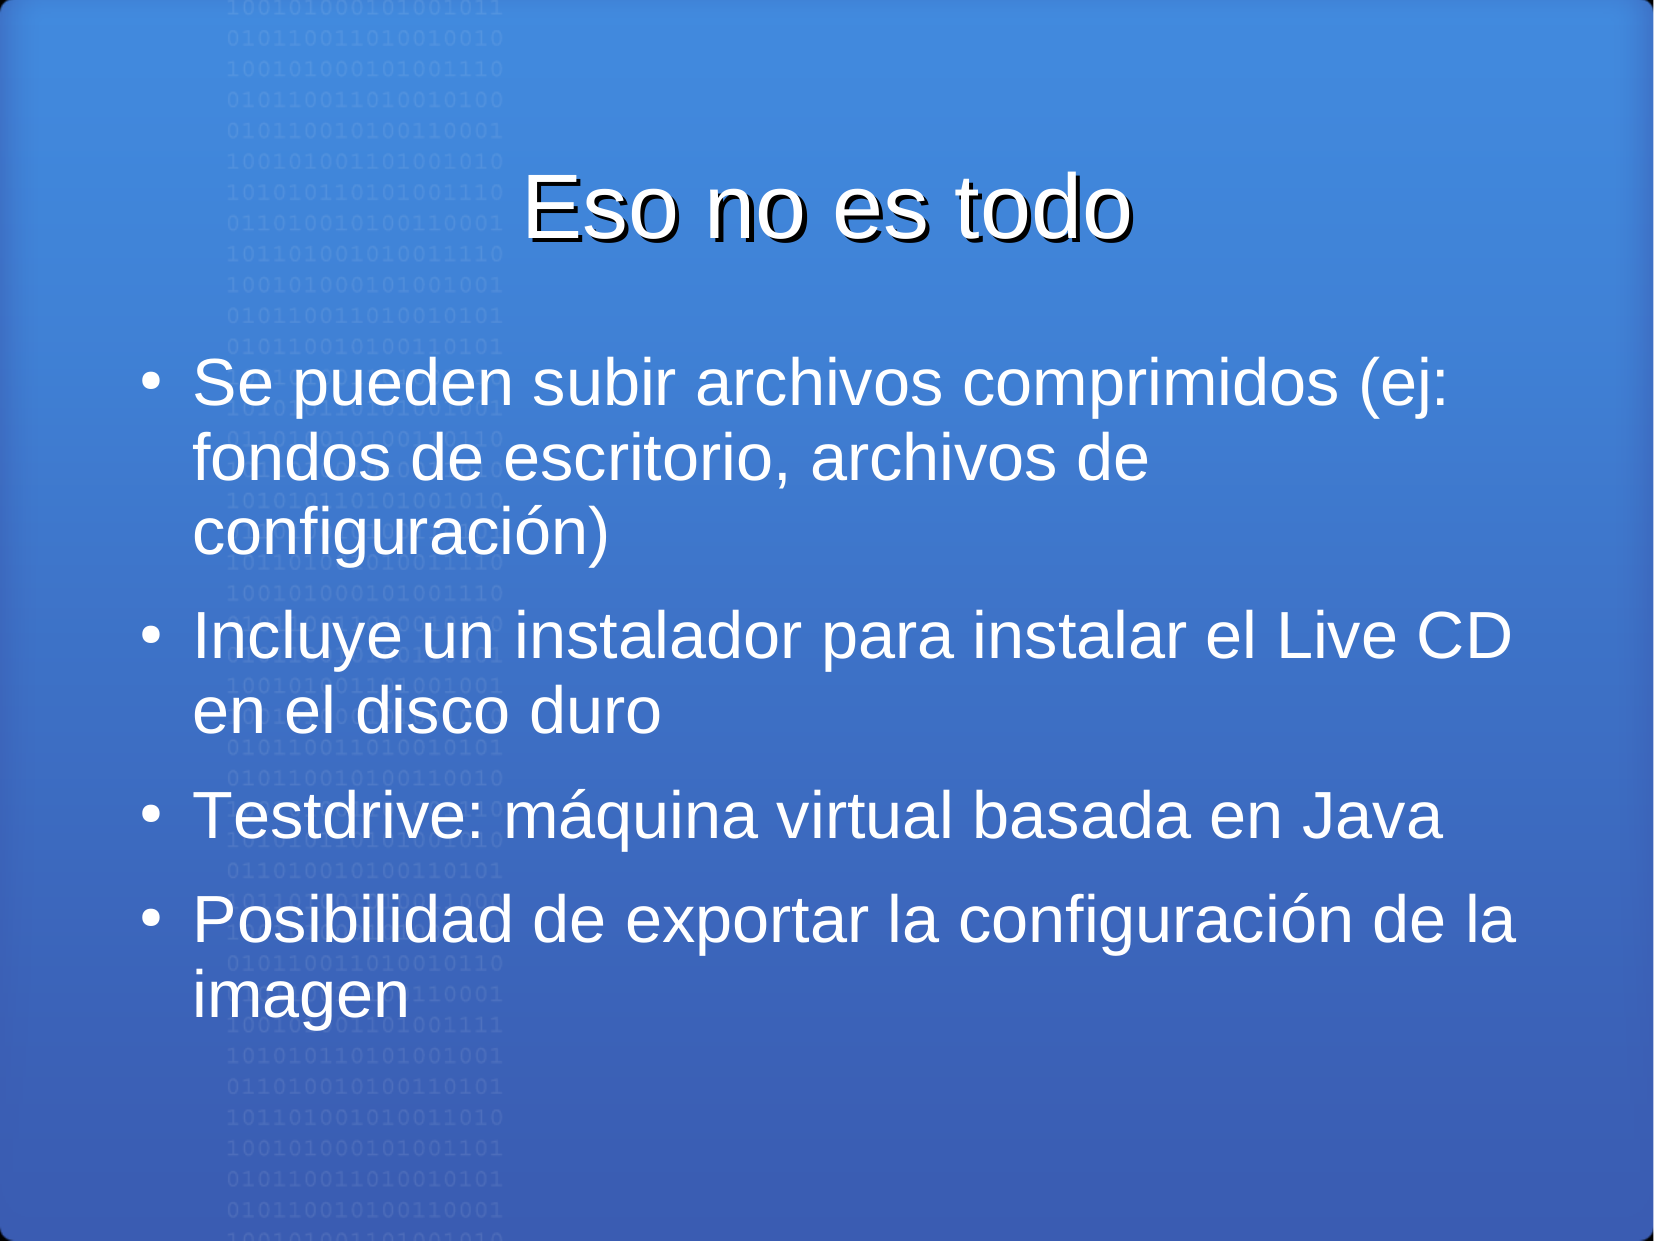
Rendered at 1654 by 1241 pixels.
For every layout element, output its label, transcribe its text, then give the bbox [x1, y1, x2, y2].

list Se pueden subir archivos comprimidos (ej: fondos de escritorio, archivos de configuración) Incluye un instalador para instalar el Live CD en el disco duro Testdrive: máquina virtual basada en Java Posibilidad de exportar la configuración de la imagen [121, 344, 1534, 1112]
picture [0, 0, 1654, 1241]
title Eso no es todo [121, 110, 1534, 303]
